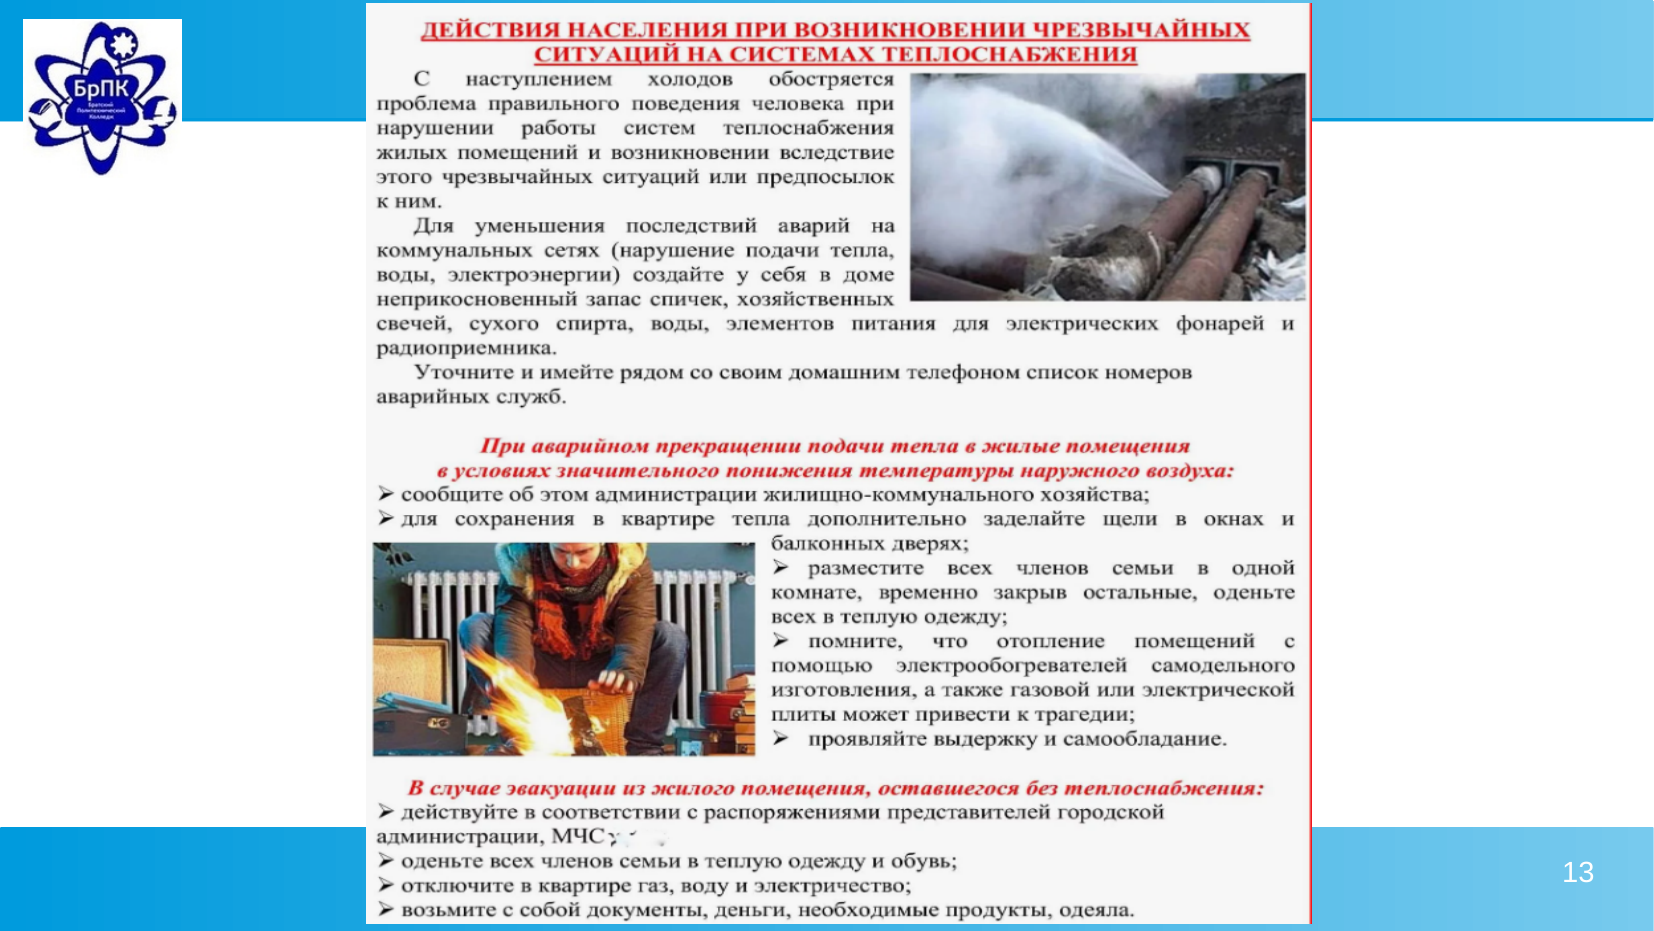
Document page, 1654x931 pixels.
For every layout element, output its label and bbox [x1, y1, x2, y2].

picture [23, 20, 182, 178]
picture [366, 3, 1312, 924]
